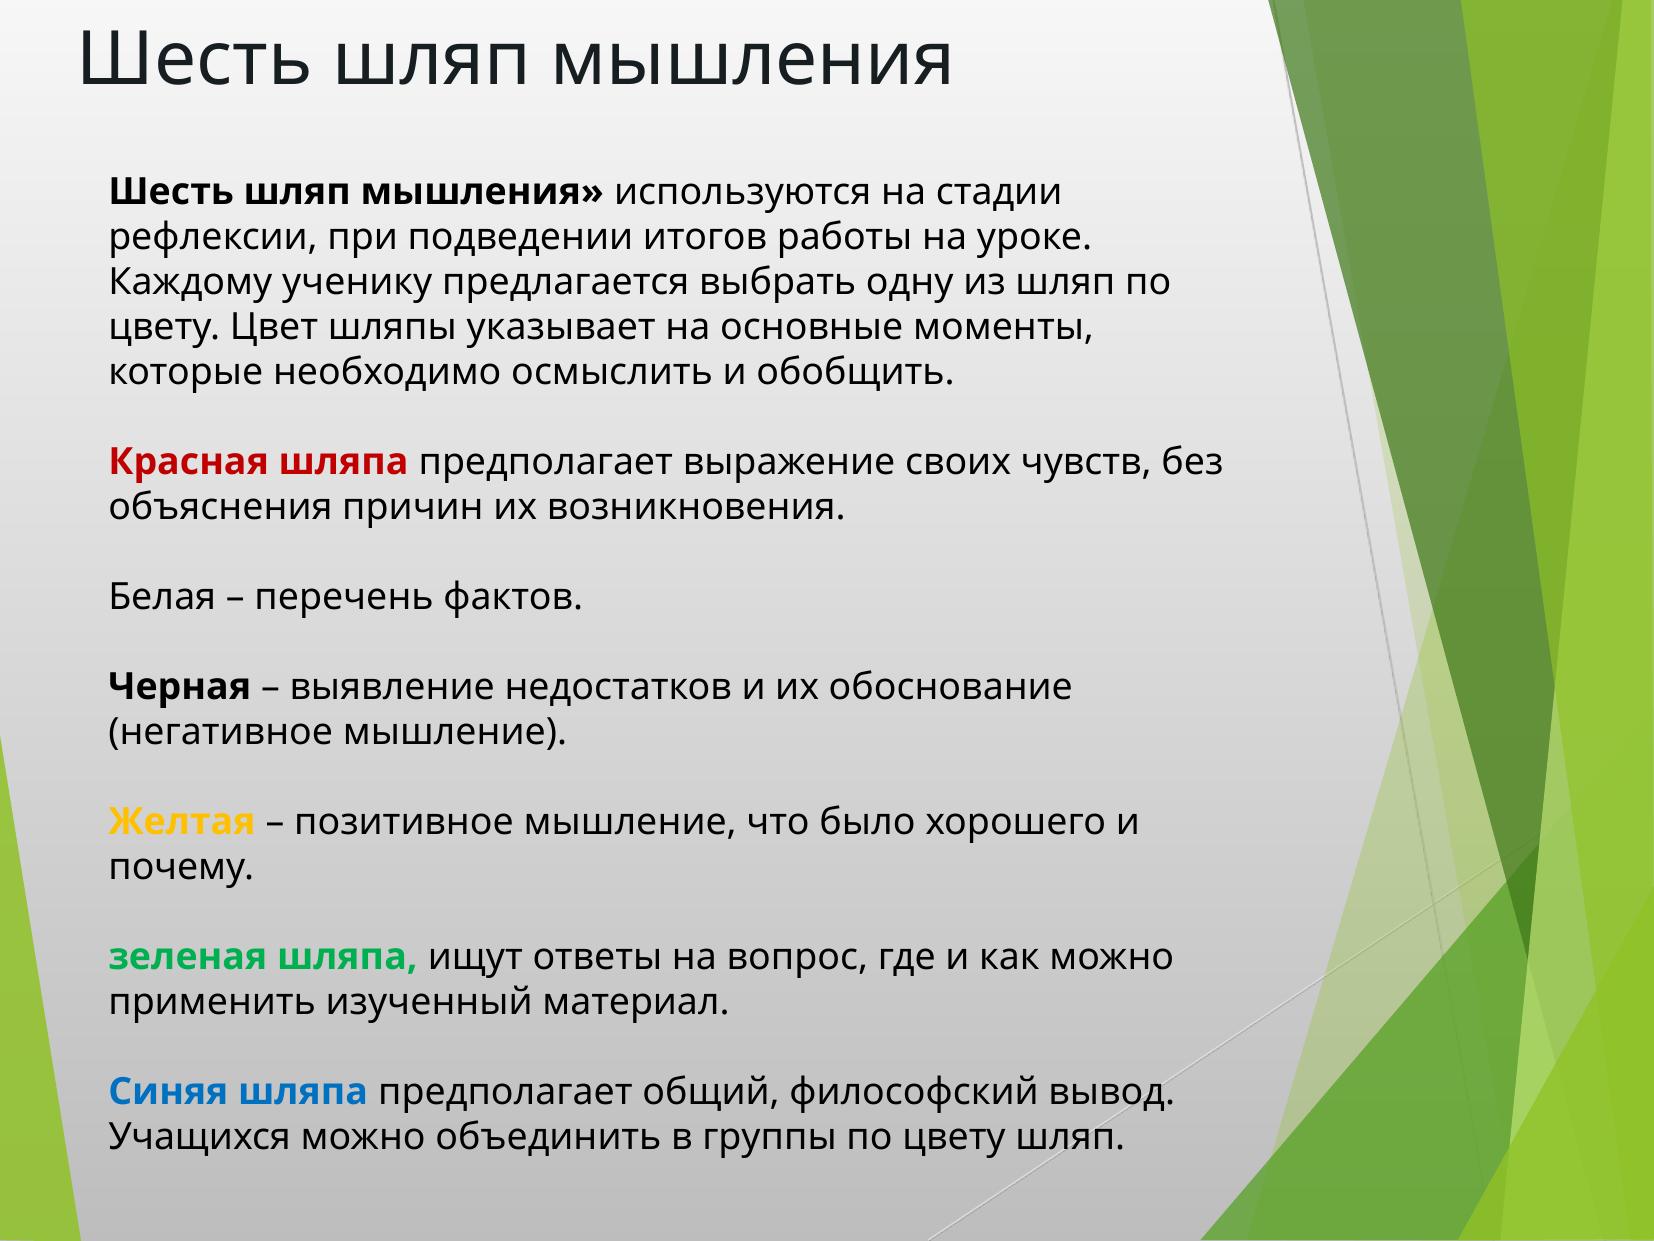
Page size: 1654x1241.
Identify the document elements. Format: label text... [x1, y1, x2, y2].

text_box Шесть шляп мышления» используются на стадии рефлексии, при подведении итогов работы на уроке. Каждому ученику предлагается выбрать одну из шляп по цвету. Цвет шляпы указывает на основные моменты, которые необходимо осмыслить и обобщить. Красная шляпа предполагает выражение своих чувств, без объяснения причин их возникновения. Белая – перечень фактов. Черная – выявление недостатков и их обоснование (негативное мышление). Желтая – позитивное мышление, что было хорошего и почему. зеленая шляпа, ищут ответы на вопрос, где и как можно применить изученный материал. Синяя шляпа предполагает общий, философский вывод. Учащихся можно объединить в группы по цвету шляп. [93, 160, 1240, 1210]
text_box Шесть шляп мышления [62, 2, 971, 107]
